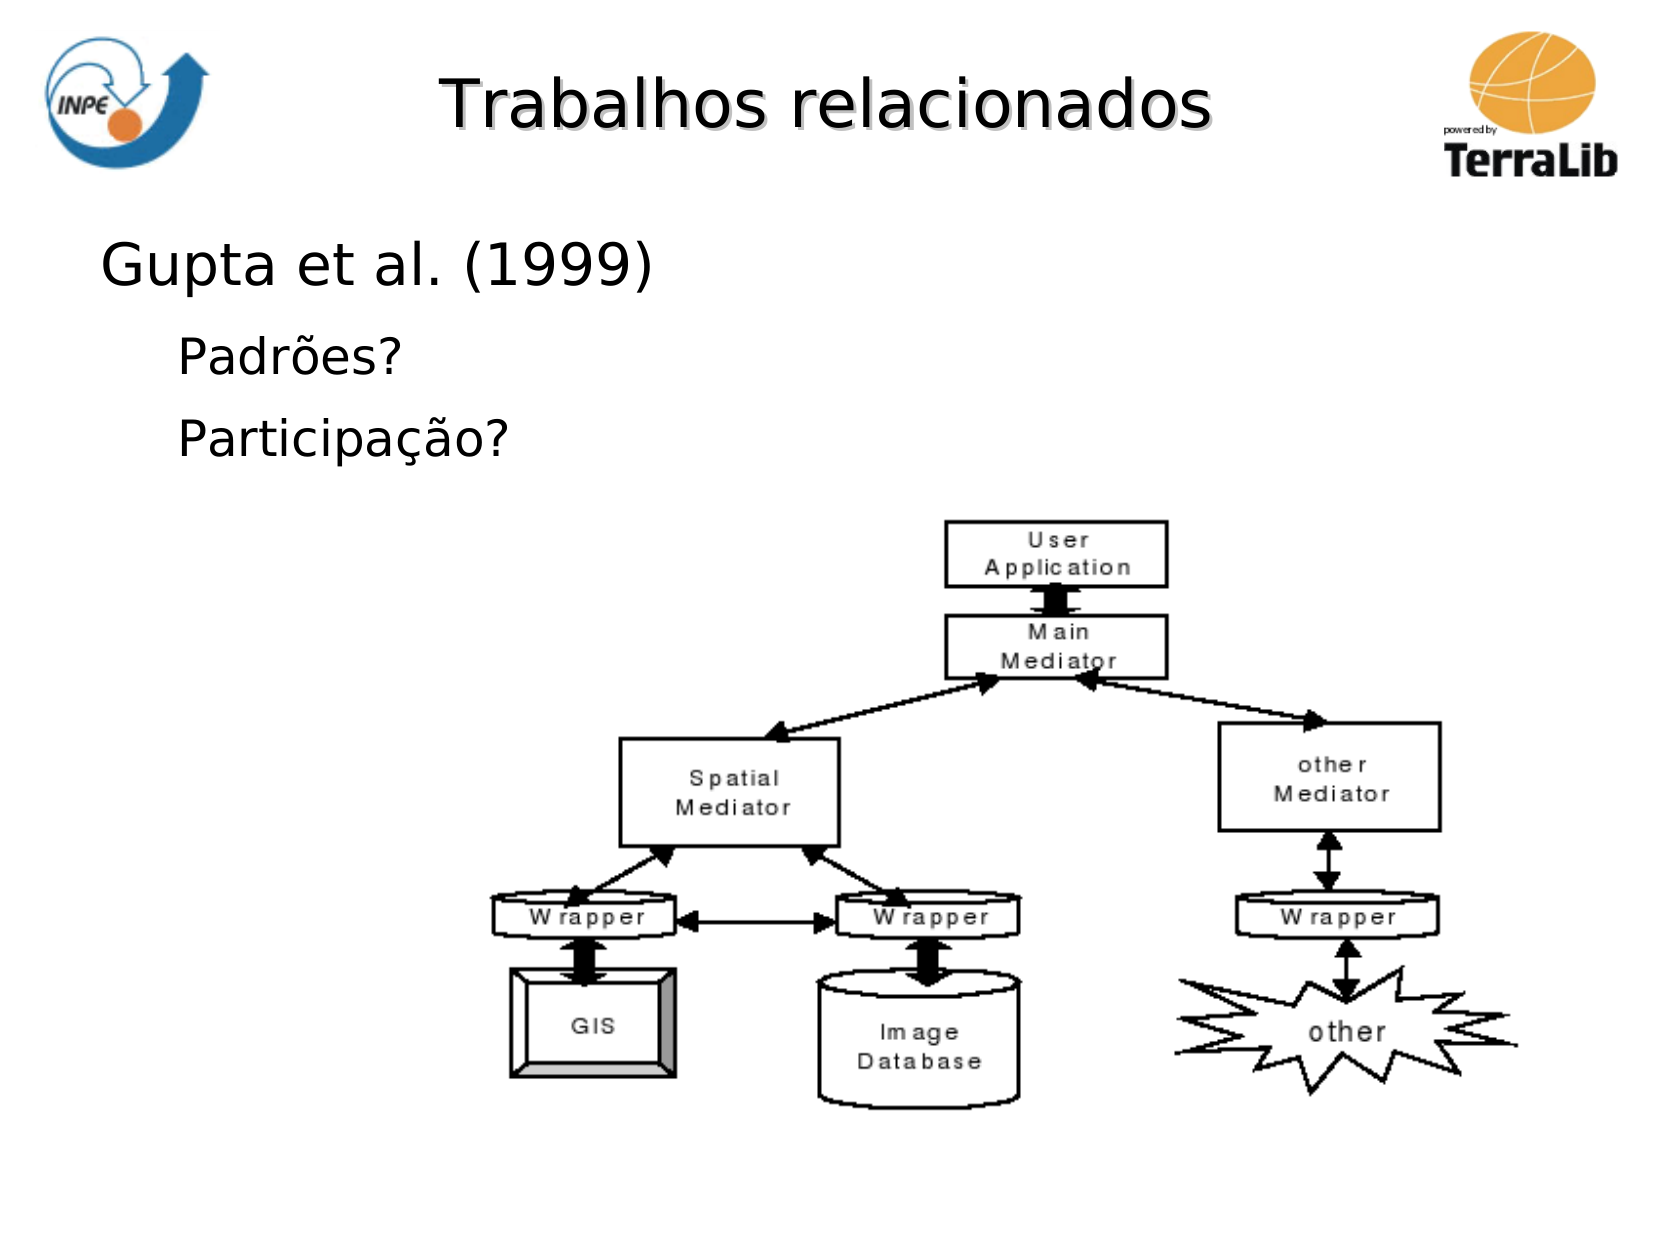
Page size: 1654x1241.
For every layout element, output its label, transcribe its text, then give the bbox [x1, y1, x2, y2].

picture [459, 501, 1536, 1123]
picture [1447, 29, 1619, 178]
title Trabalhos relacionados [206, 25, 1447, 184]
picture [35, 29, 206, 178]
list Gupta et al. (1999) Padrões? Participação? [82, 231, 1571, 1035]
